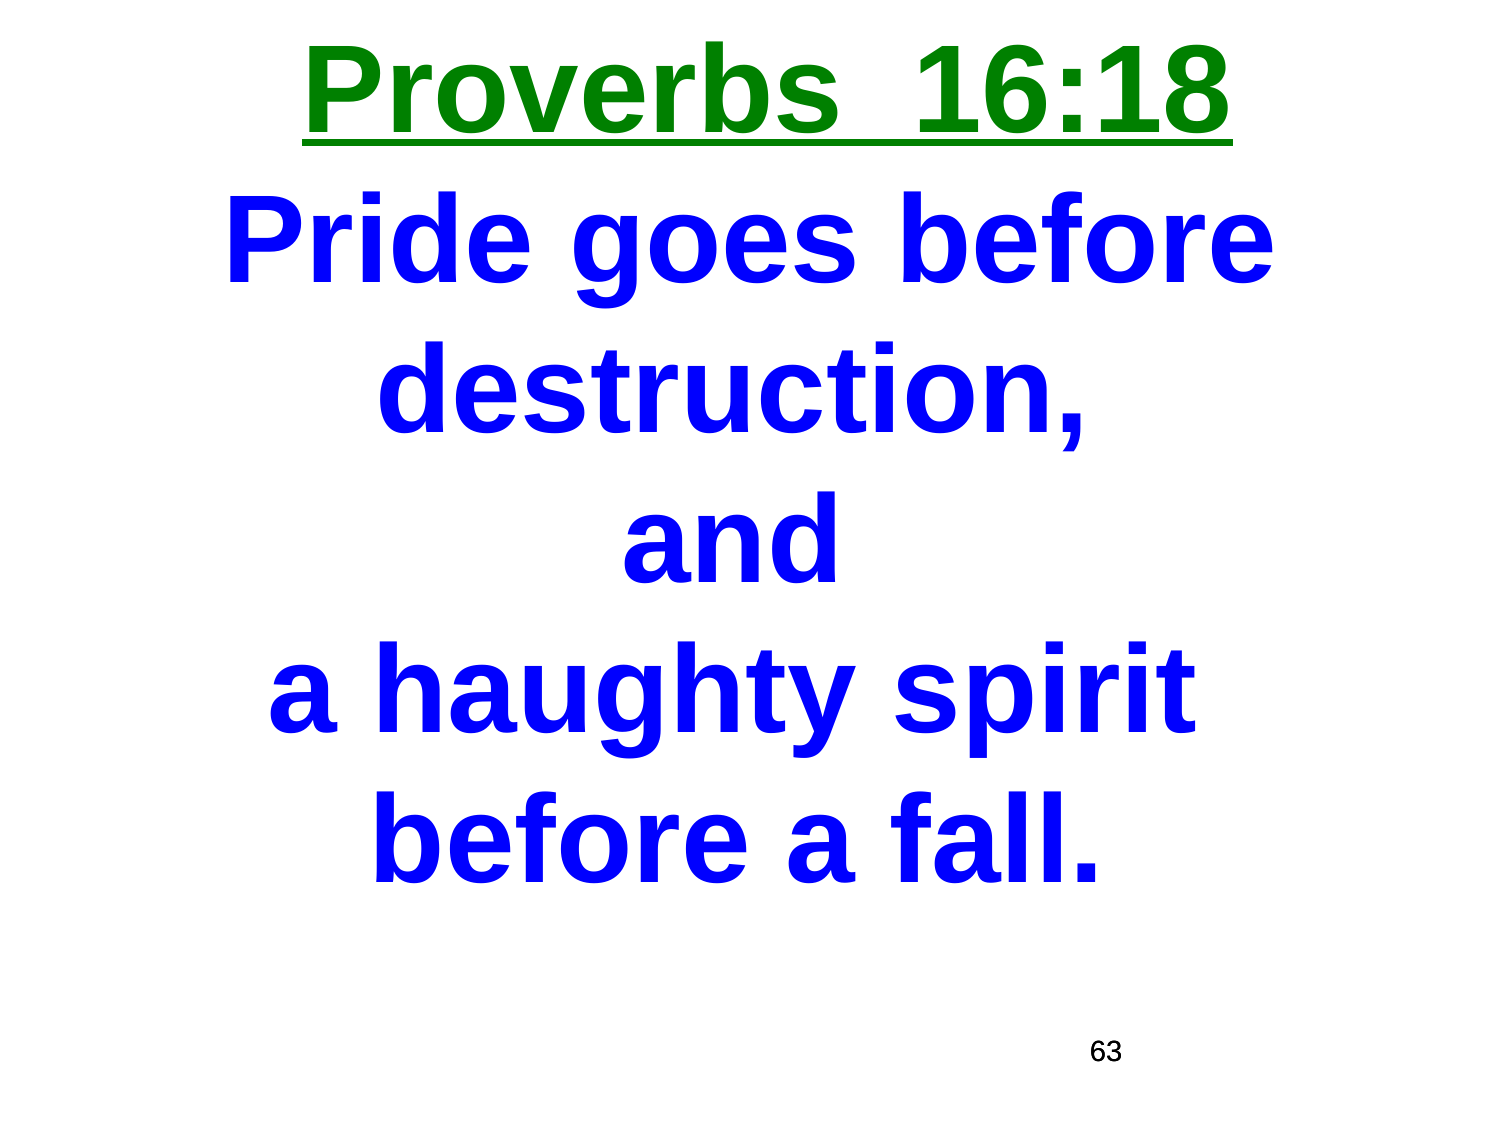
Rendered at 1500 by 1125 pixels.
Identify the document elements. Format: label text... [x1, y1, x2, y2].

text_box Proverbs 16:18 Pride goes before destruction, and a haughty spirit before a fall. [0, 0, 1500, 1115]
